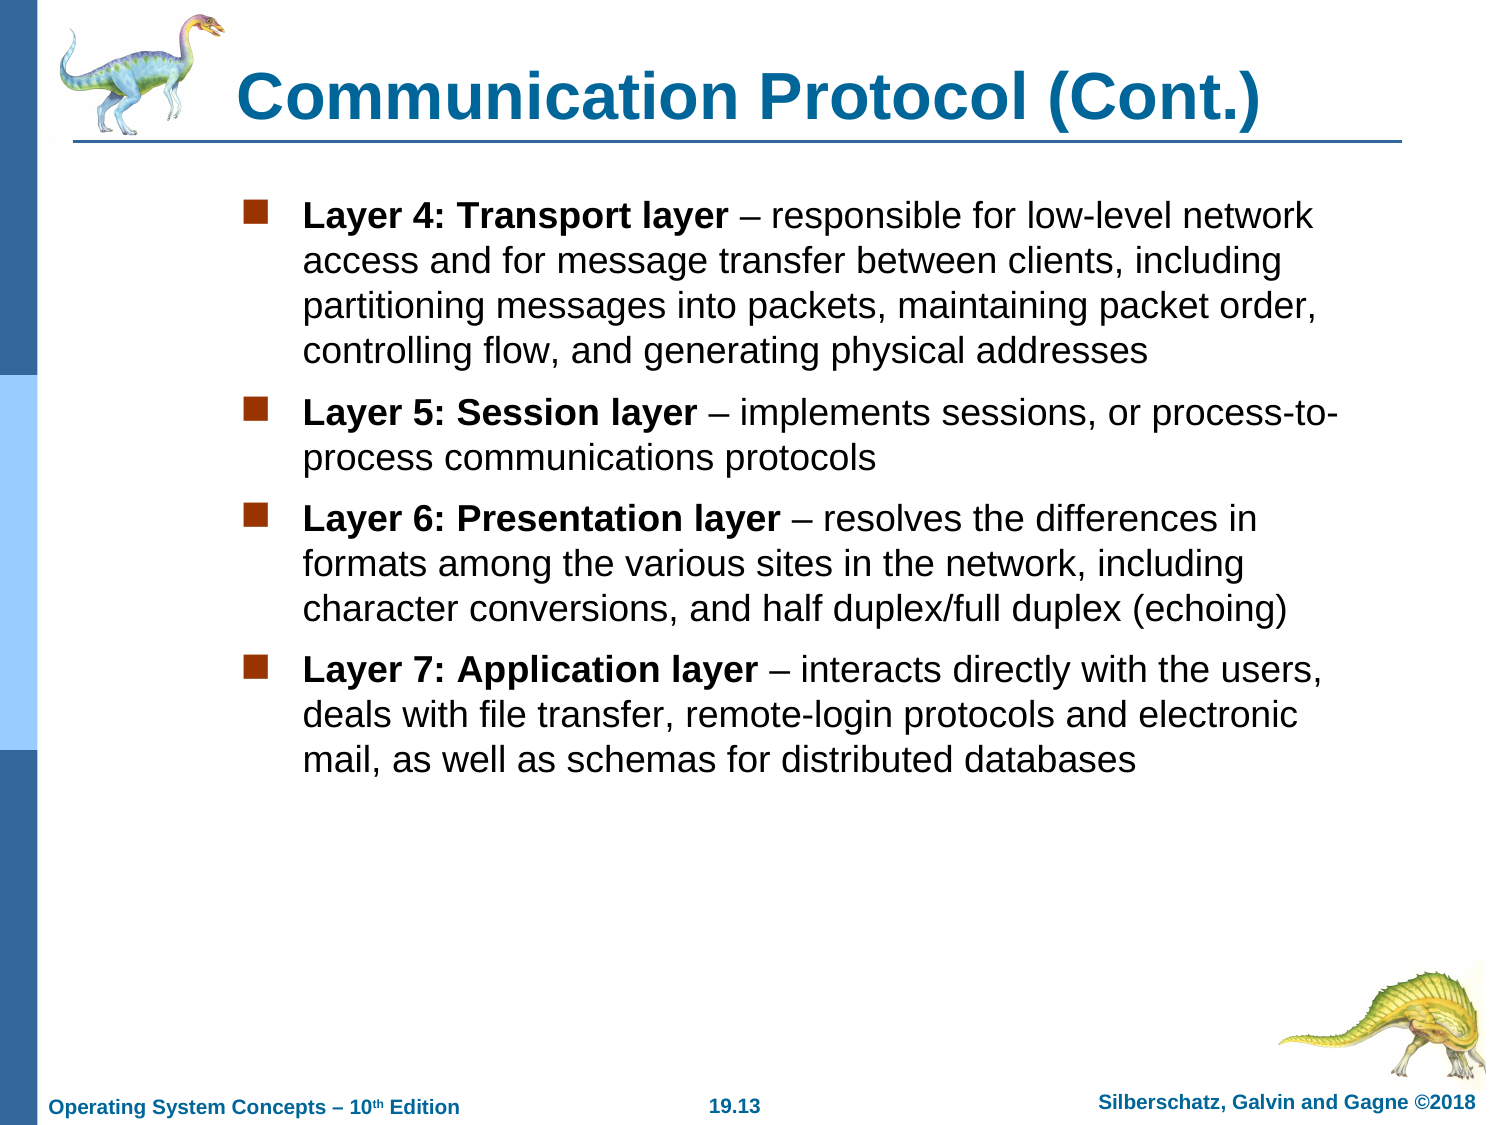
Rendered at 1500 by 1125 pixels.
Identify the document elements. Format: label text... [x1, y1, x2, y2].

picture [46, 0, 243, 149]
picture [1275, 959, 1486, 1090]
picture [1415, 1094, 1423, 1099]
title Communication Protocol (Cont.) [75, 45, 1426, 141]
list Layer 4: Transport layer – responsible for low-level network access and for message transfer between clients, including partitioning messages into packets, maintaining packet order, controlling flow, and generating physical addresses Layer 5: Session layer – implements sessions, or process-to-process communications protocols Layer 6: Presentation layer – resolves the differences in formats among the various sites in the network, including character conversions, and half duplex/full duplex (echoing) Layer 7: Application layer – interacts directly with the users, deals with file transfer, remote-login protocols and electronic mail, as well as schemas for distributed databases [231, 183, 1369, 1012]
